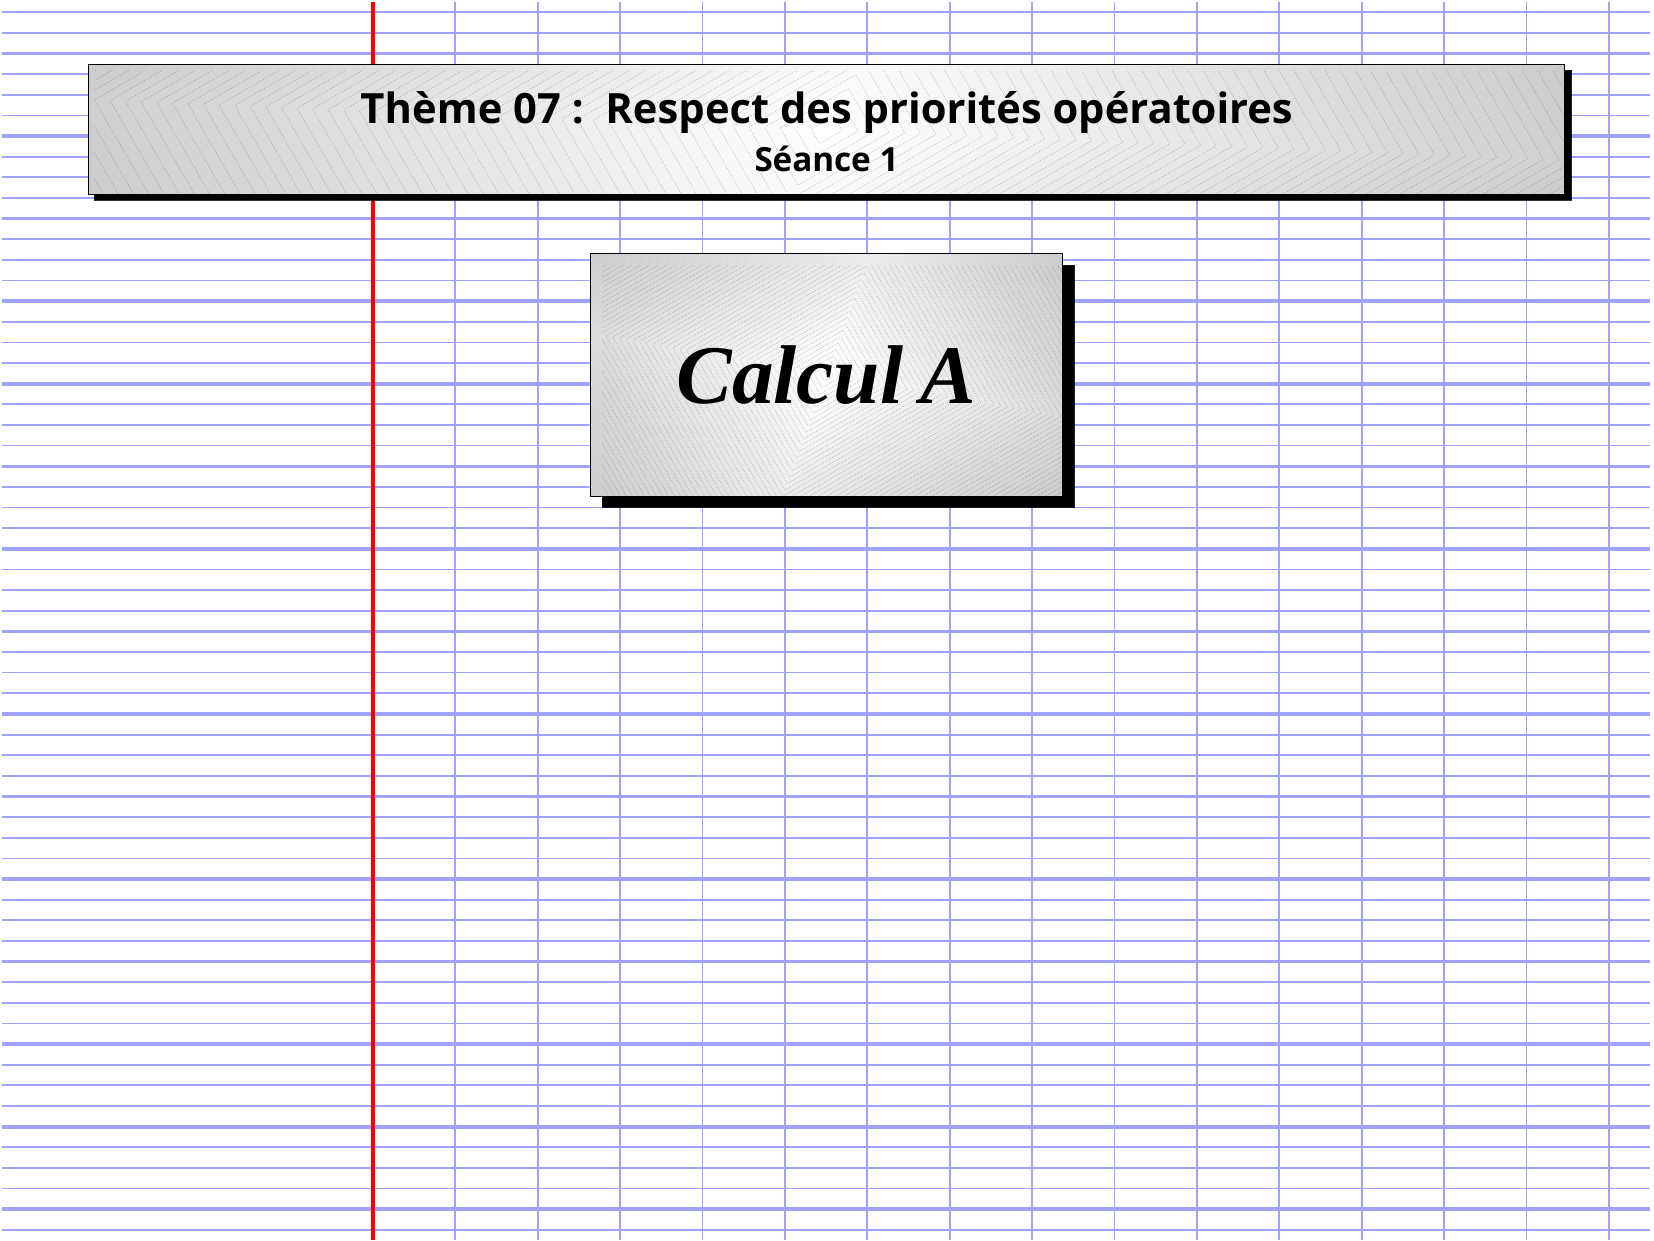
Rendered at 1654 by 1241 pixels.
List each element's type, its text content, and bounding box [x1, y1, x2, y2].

text_box Thème 07 : Respect des priorités opératoires Séance 1 [88, 64, 1565, 195]
text_box Calcul A [590, 253, 1063, 497]
picture [0, 0, 1654, 1241]
